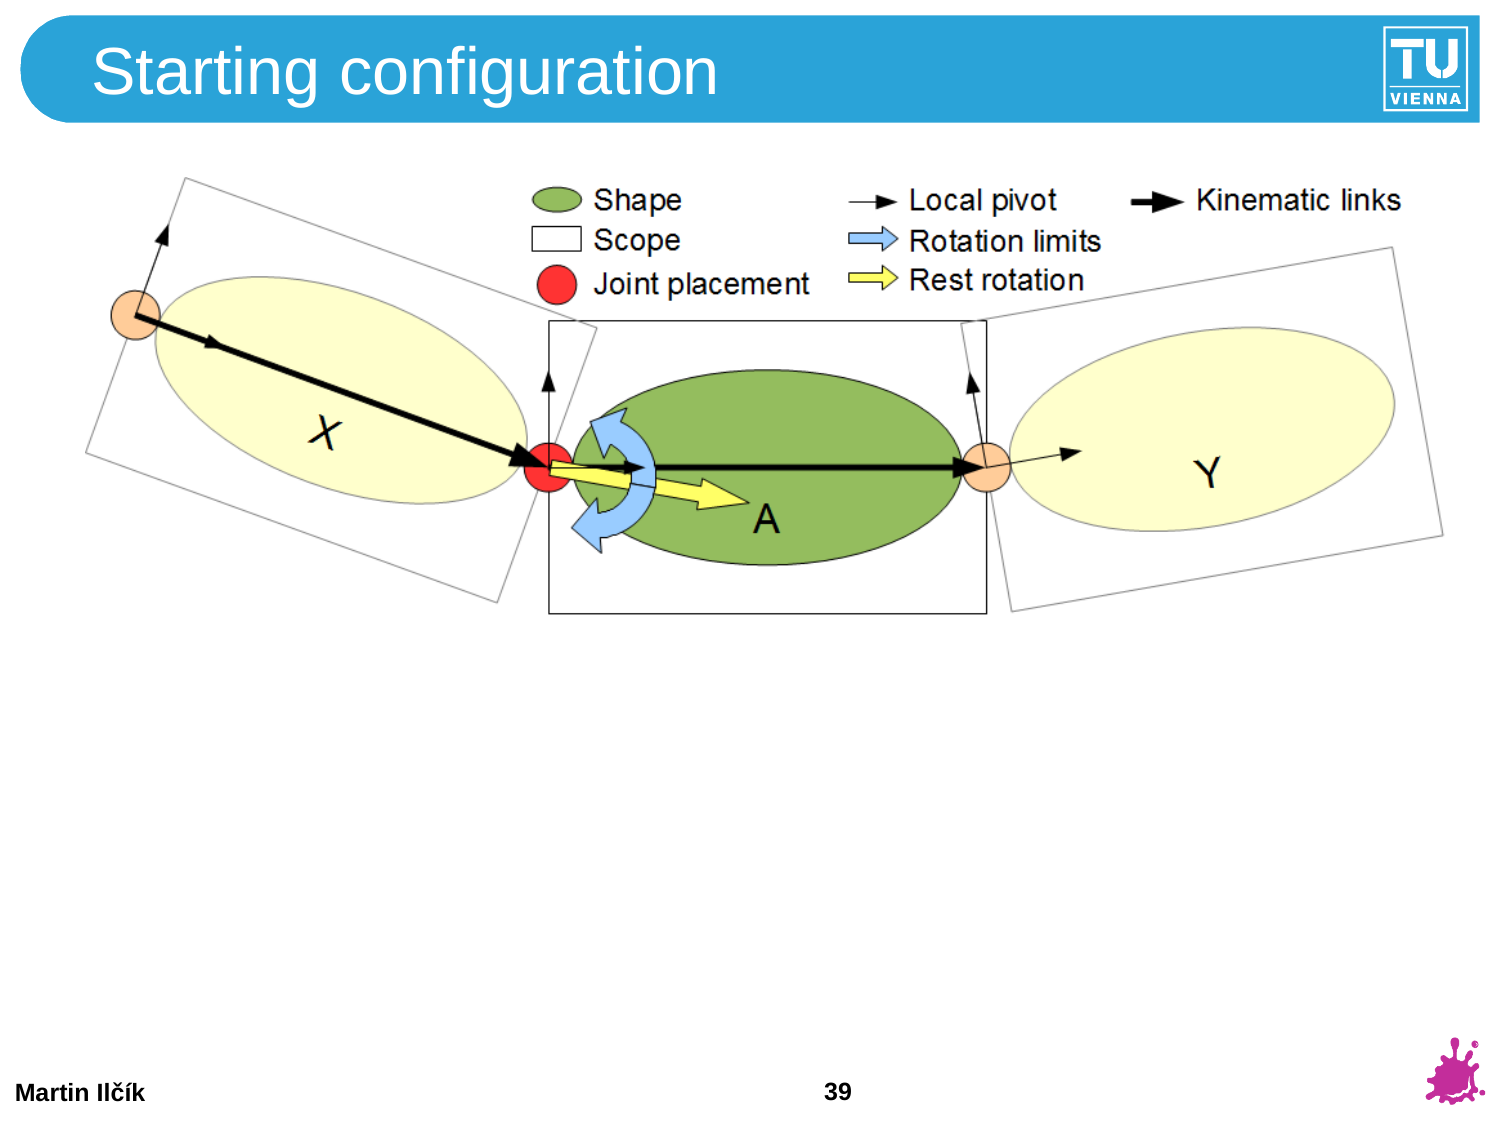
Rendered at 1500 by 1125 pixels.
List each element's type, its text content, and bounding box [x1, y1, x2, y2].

picture [85, 177, 1447, 621]
text_box Martin Ilčík [0, 1068, 617, 1117]
title Starting configuration [76, 0, 1350, 167]
text_box 44 [749, 1067, 927, 1117]
